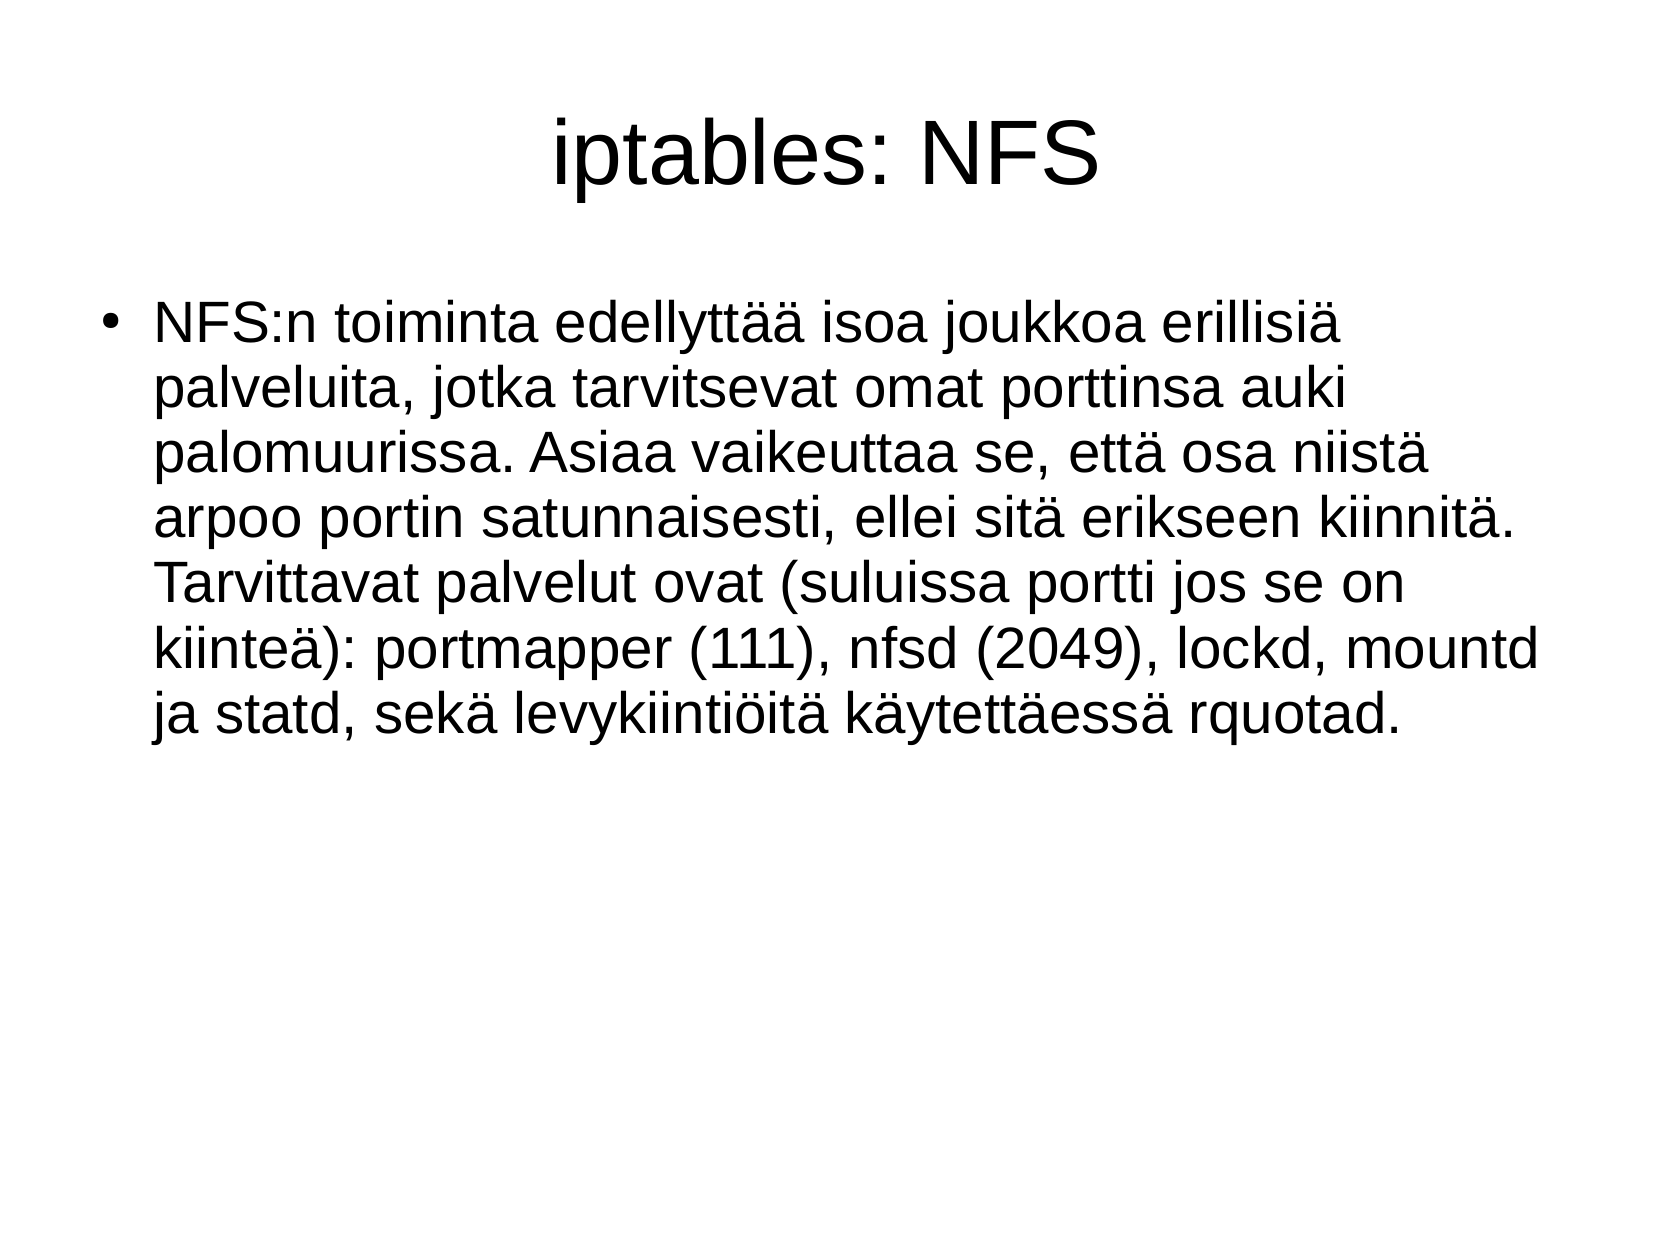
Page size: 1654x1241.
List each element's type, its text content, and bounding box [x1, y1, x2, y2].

title iptables: NFS [82, 49, 1571, 257]
list NFS:n toiminta edellyttää isoa joukkoa erillisiä palveluita, jotka tarvitsevat omat porttinsa auki palomuurissa. Asiaa vaikeuttaa se, että osa niistä arpoo portin satunnaisesti, ellei sitä erikseen kiinnitä. Tarvittavat palvelut ovat (suluissa portti jos se on kiinteä): portmapper (111), nfsd (2049), lockd, mountd ja statd, sekä levykiintiöitä käytettäessä rquotad. [82, 290, 1571, 1010]
